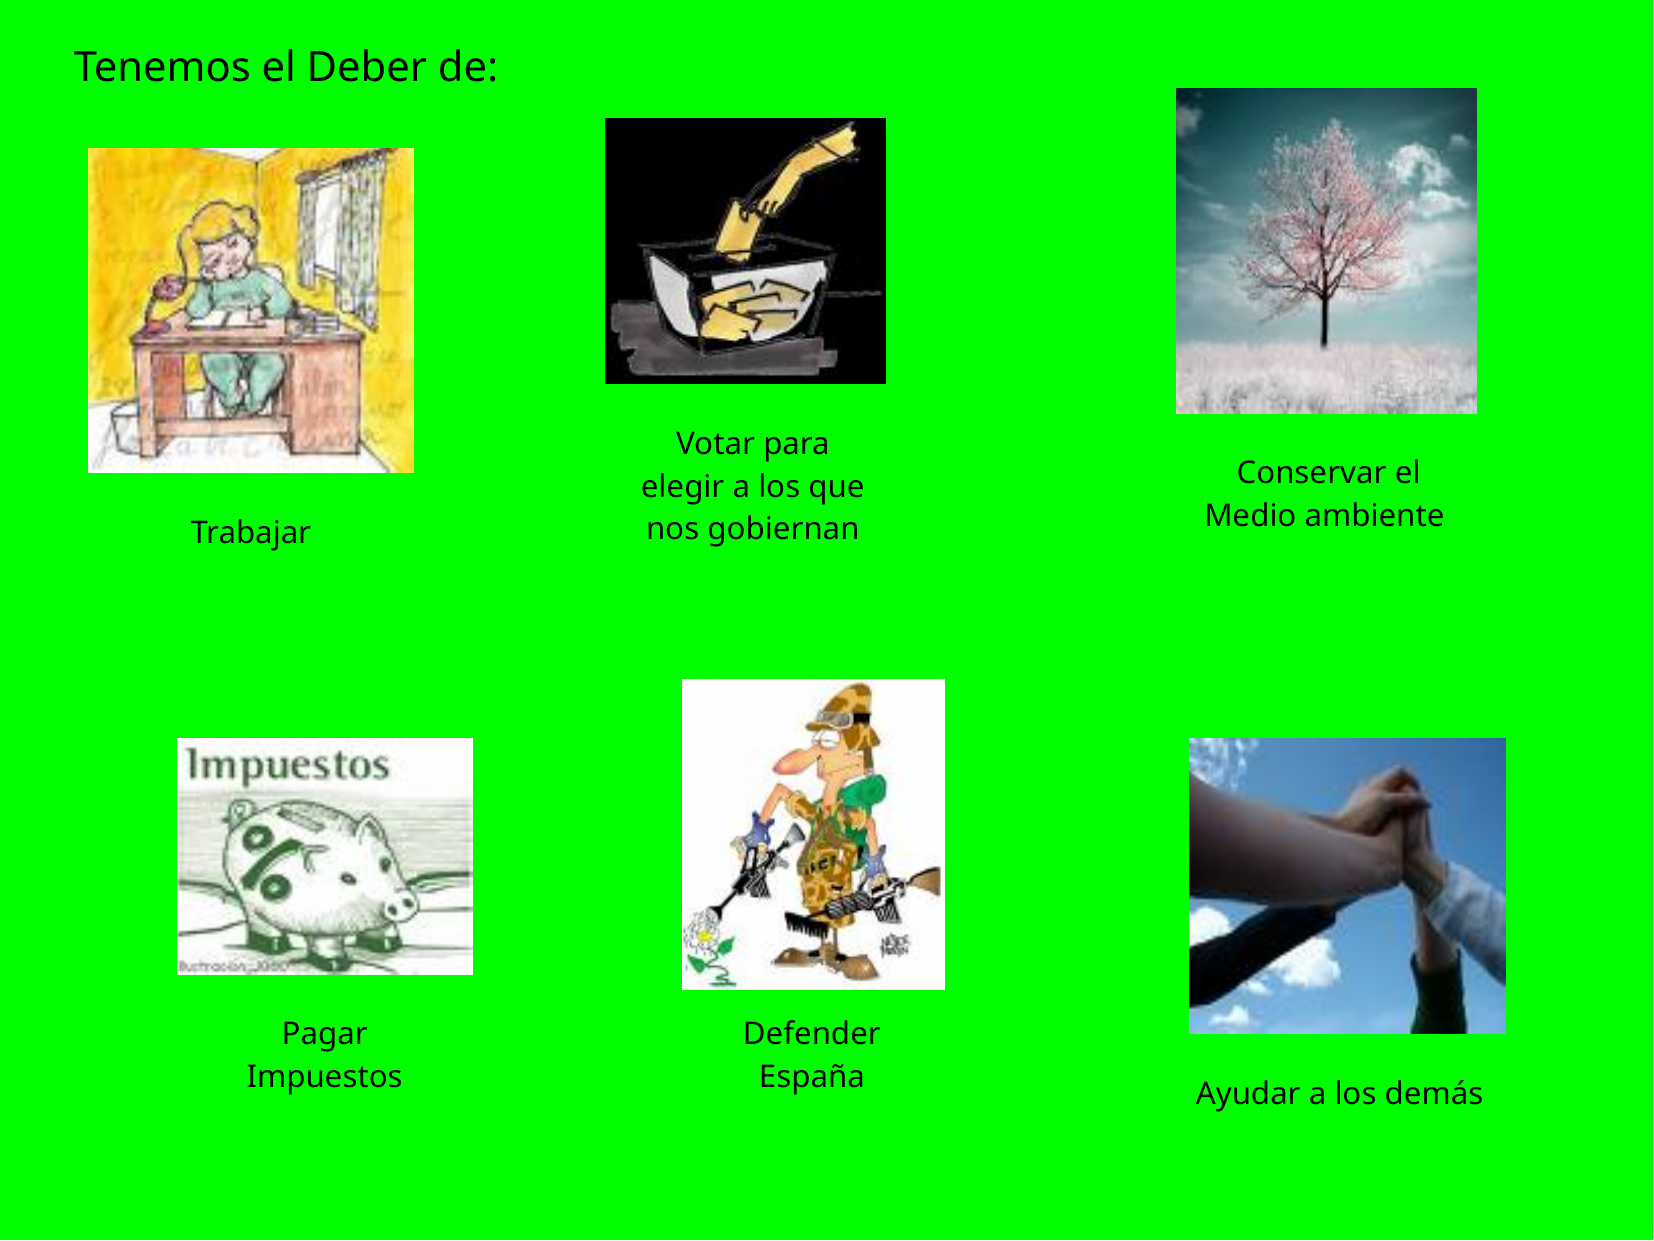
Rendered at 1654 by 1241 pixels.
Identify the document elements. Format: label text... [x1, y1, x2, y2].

text_box Defender España [679, 1003, 945, 1106]
text_box Votar para elegir a los que nos gobiernan [620, 413, 886, 559]
picture [177, 738, 473, 975]
text_box Tenemos el Deber de: [59, 29, 621, 103]
text_box Conservar el Medio ambiente [1181, 442, 1477, 545]
picture [605, 118, 886, 384]
picture [682, 679, 945, 990]
text_box Trabajar [147, 502, 355, 562]
picture [1176, 88, 1477, 414]
picture [88, 148, 414, 473]
picture [1189, 738, 1506, 1034]
text_box [649, 501, 916, 573]
text_box Pagar Impuestos [206, 1003, 443, 1106]
text_box Ayudar a los demás [1181, 1063, 1506, 1123]
